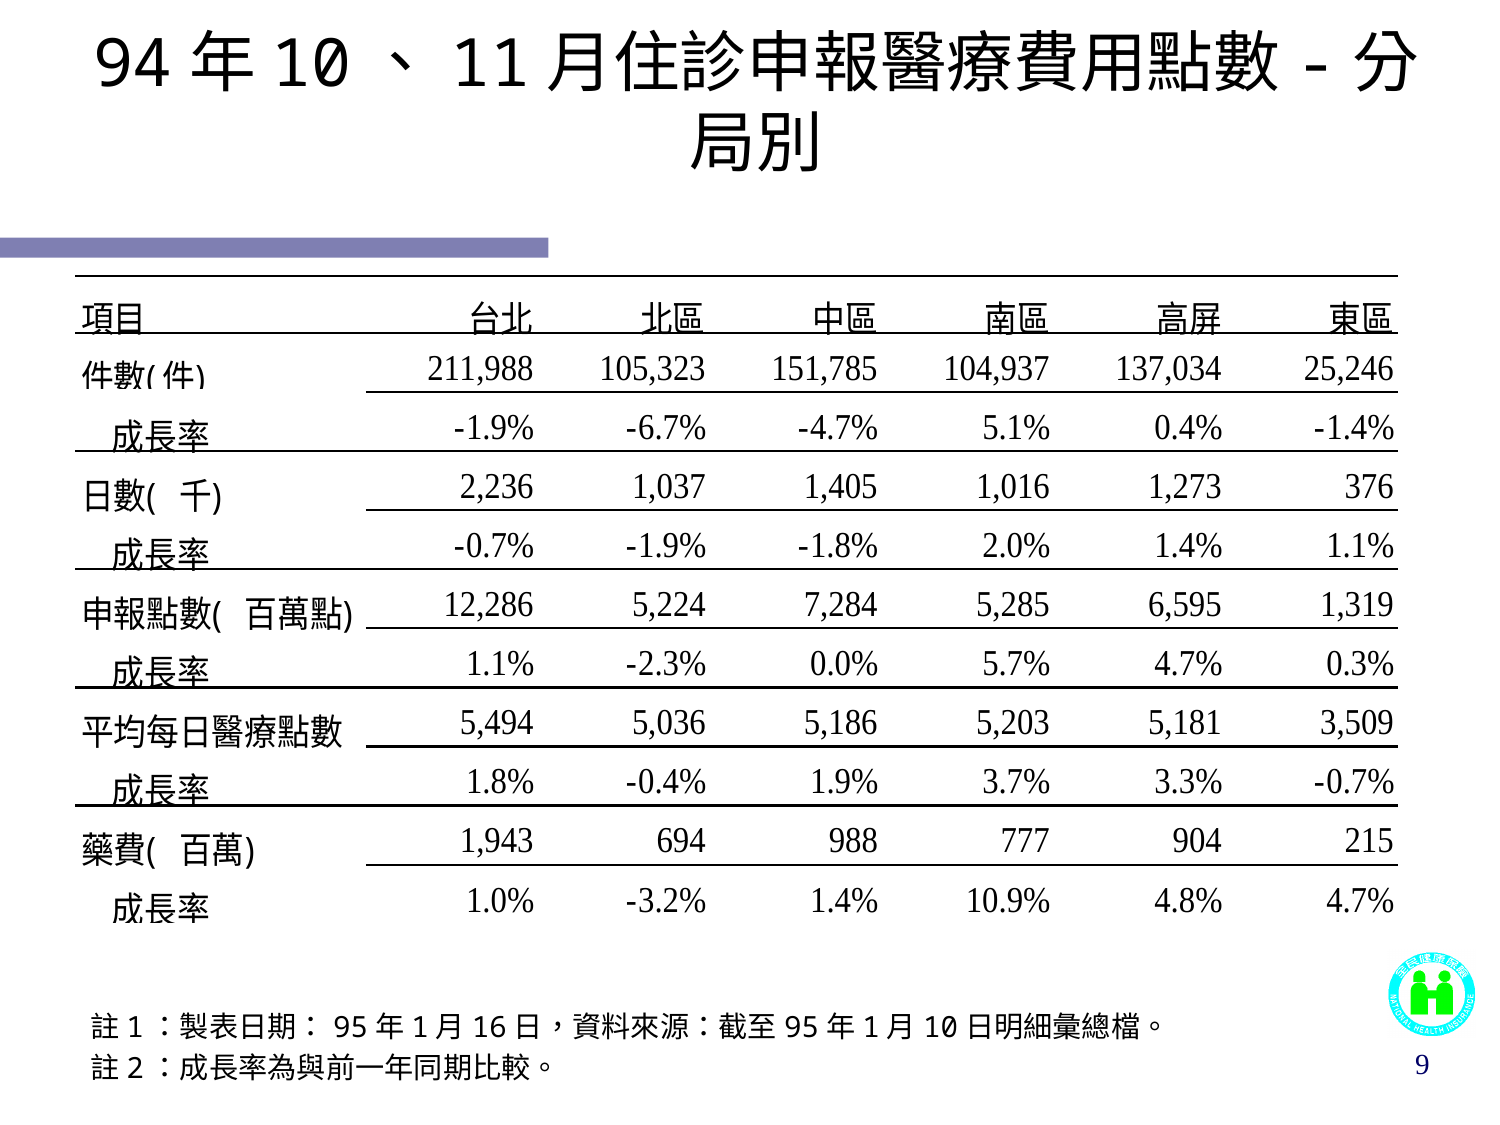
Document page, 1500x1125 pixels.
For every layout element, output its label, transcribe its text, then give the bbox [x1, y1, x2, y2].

text_box 註1：製表日期：95年1月16日，資料來源：截至95年1月10日明細彙總檔。 註2：成長率為與前一年同期比較。 [75, 999, 1338, 1092]
chart [75, 275, 1401, 926]
title 94年10、11月住診申報醫療費用點數-分局別 [62, 0, 1450, 188]
text_box [1400, 1037, 1476, 1125]
